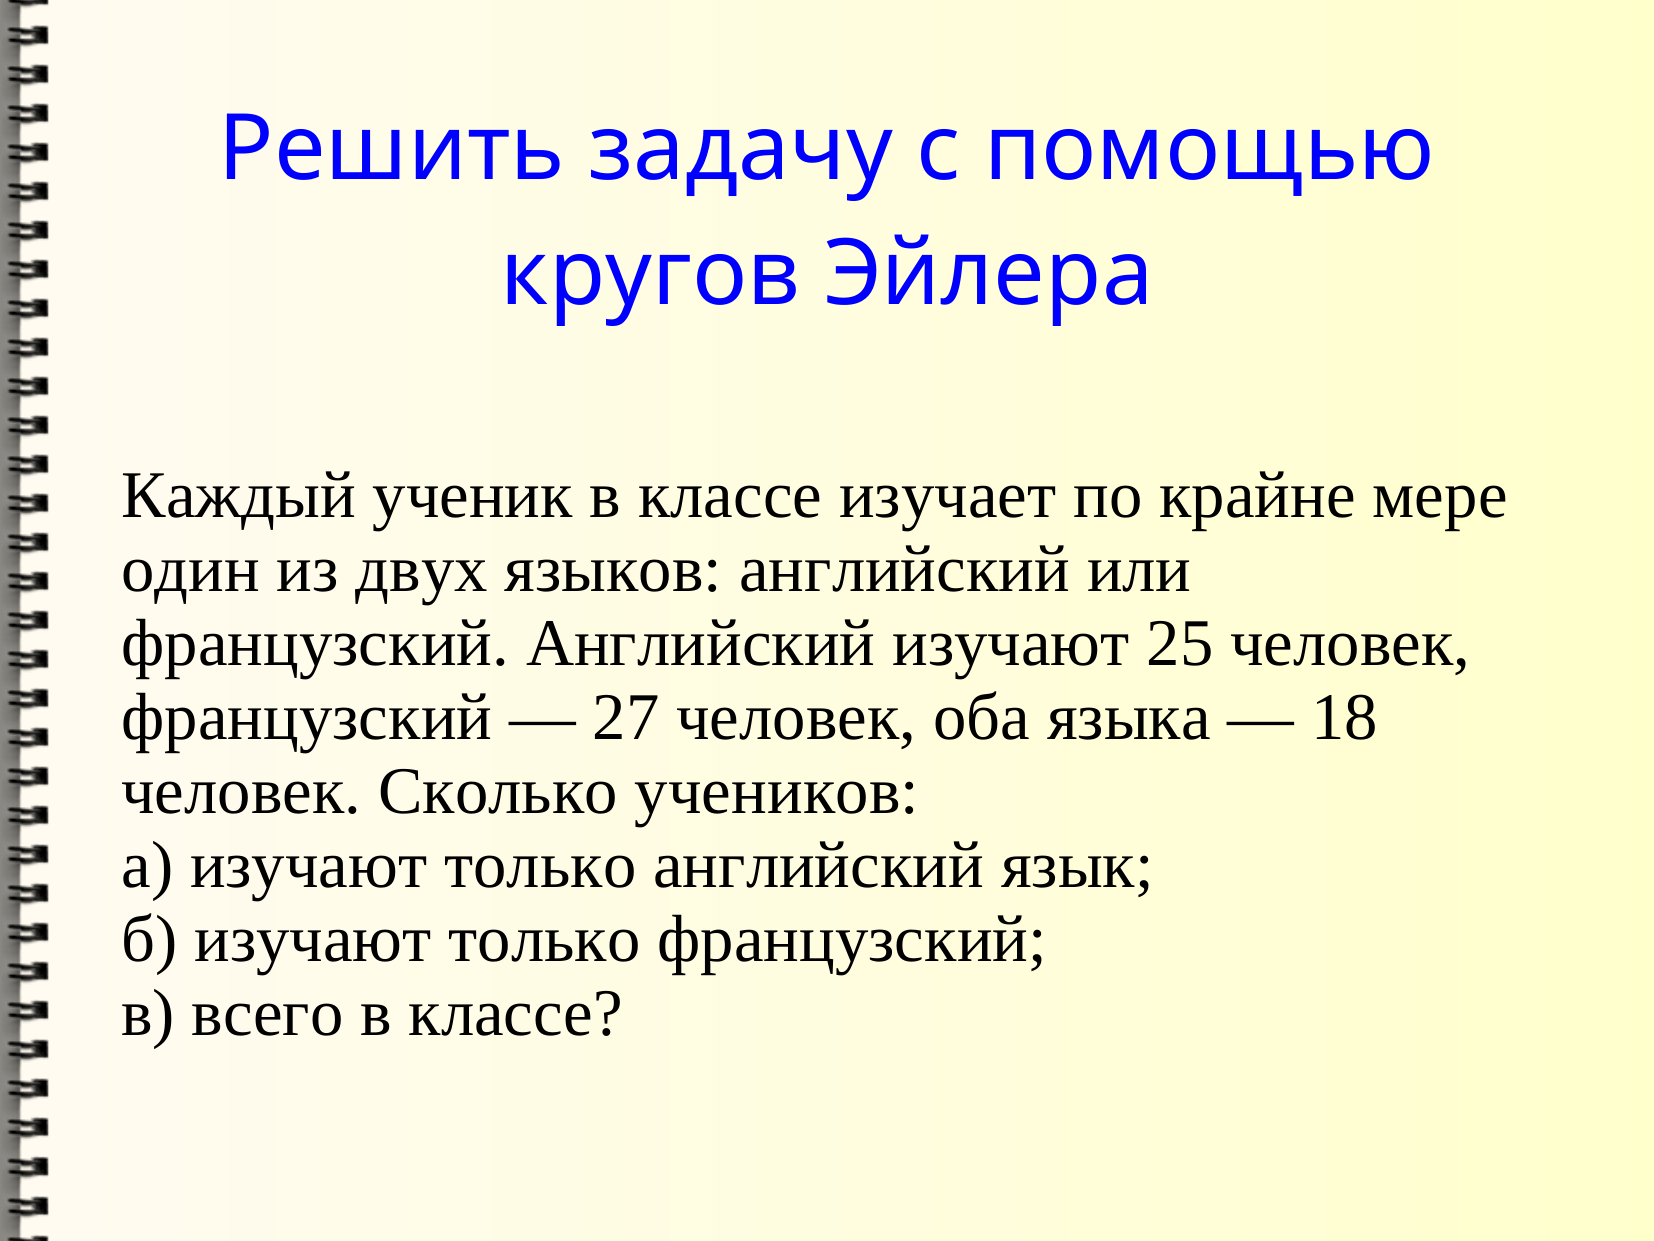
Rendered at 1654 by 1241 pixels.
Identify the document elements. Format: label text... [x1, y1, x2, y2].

picture [0, 0, 1654, 1241]
subtitle Каждый ученик в классе изучает по крайне мере один из двух языков: английский или французский. Английский изучают 25 человек, французский — 27 человек, оба языка — 18 человек. Сколько учеников: а) изучают только английский язык; б) изучают только французский; в) всего в классе? [121, 352, 1534, 1156]
title Решить задачу с помощью кругов Эйлера [121, 96, 1534, 317]
